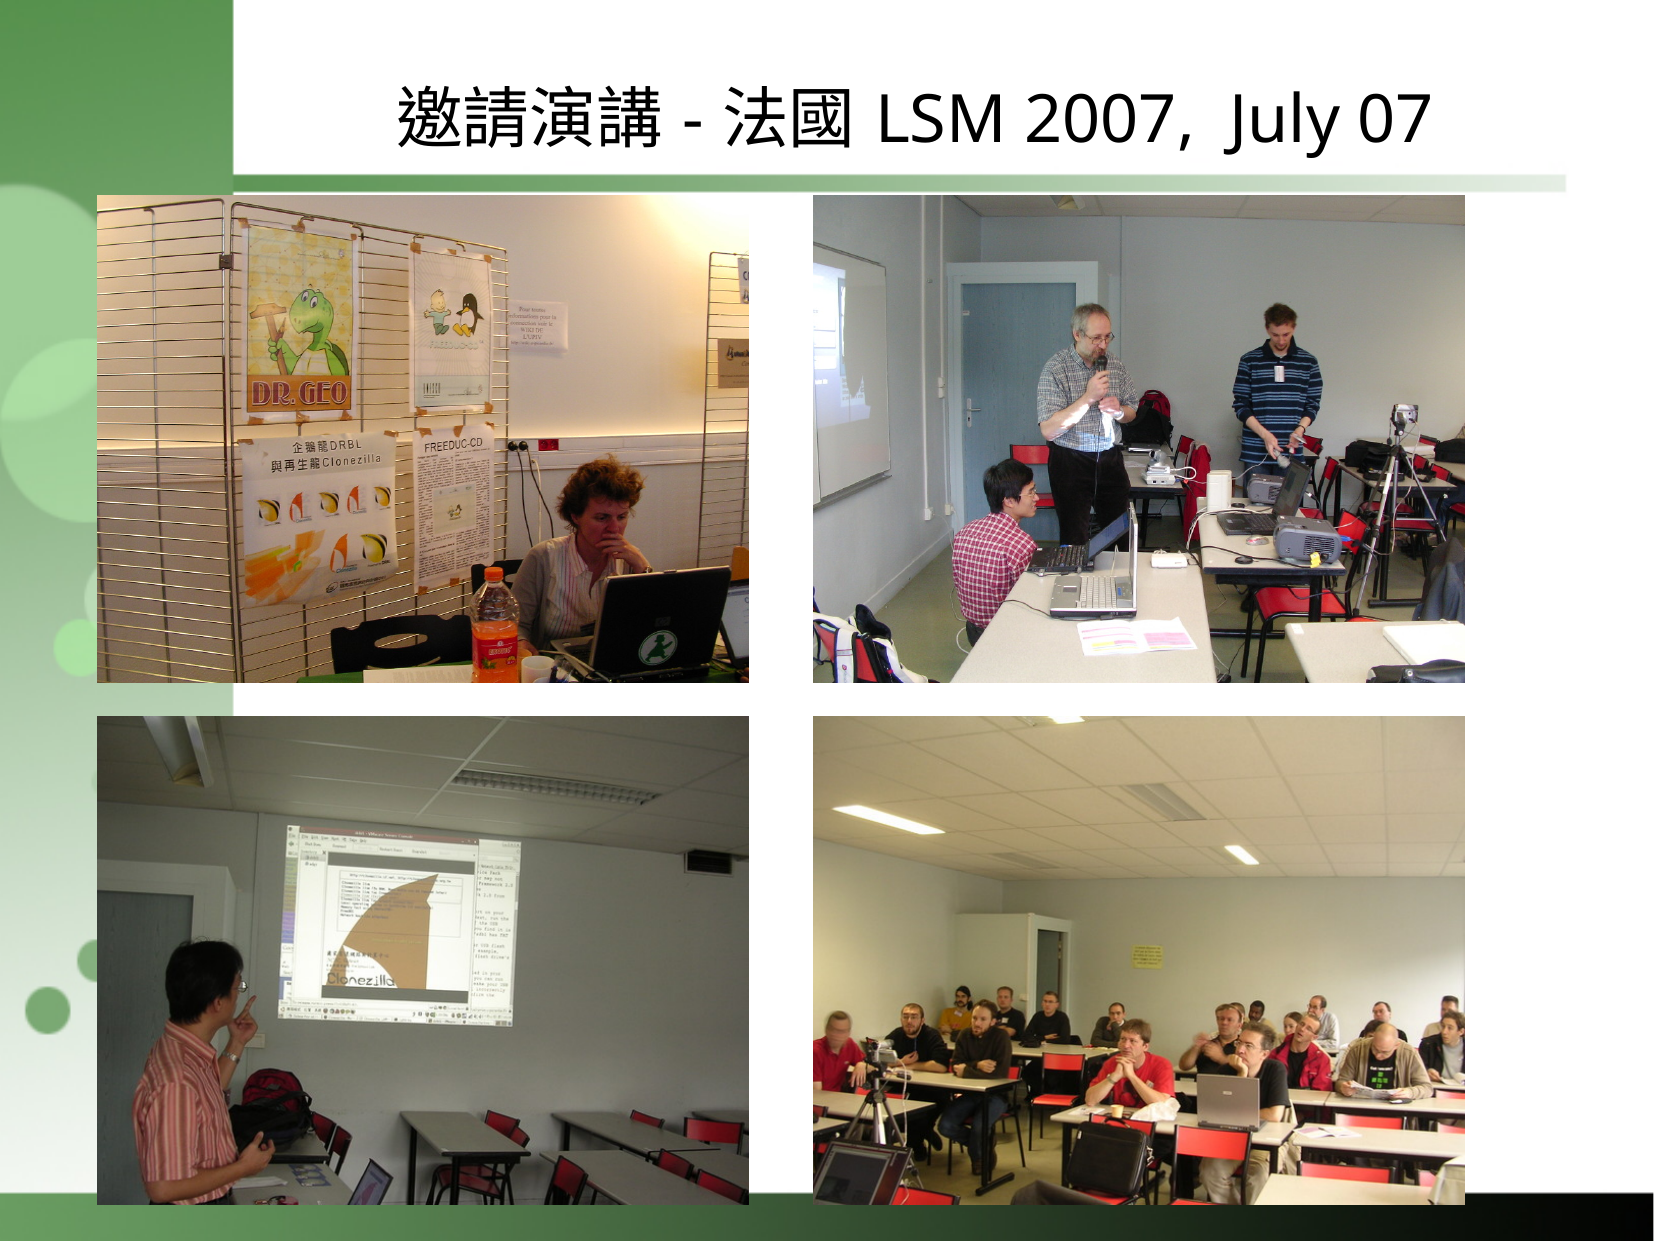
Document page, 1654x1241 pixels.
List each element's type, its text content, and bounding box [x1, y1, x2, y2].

picture [0, 0, 1654, 1241]
title 邀請演講-法國LSM 2007, July 07 [236, 49, 1595, 178]
